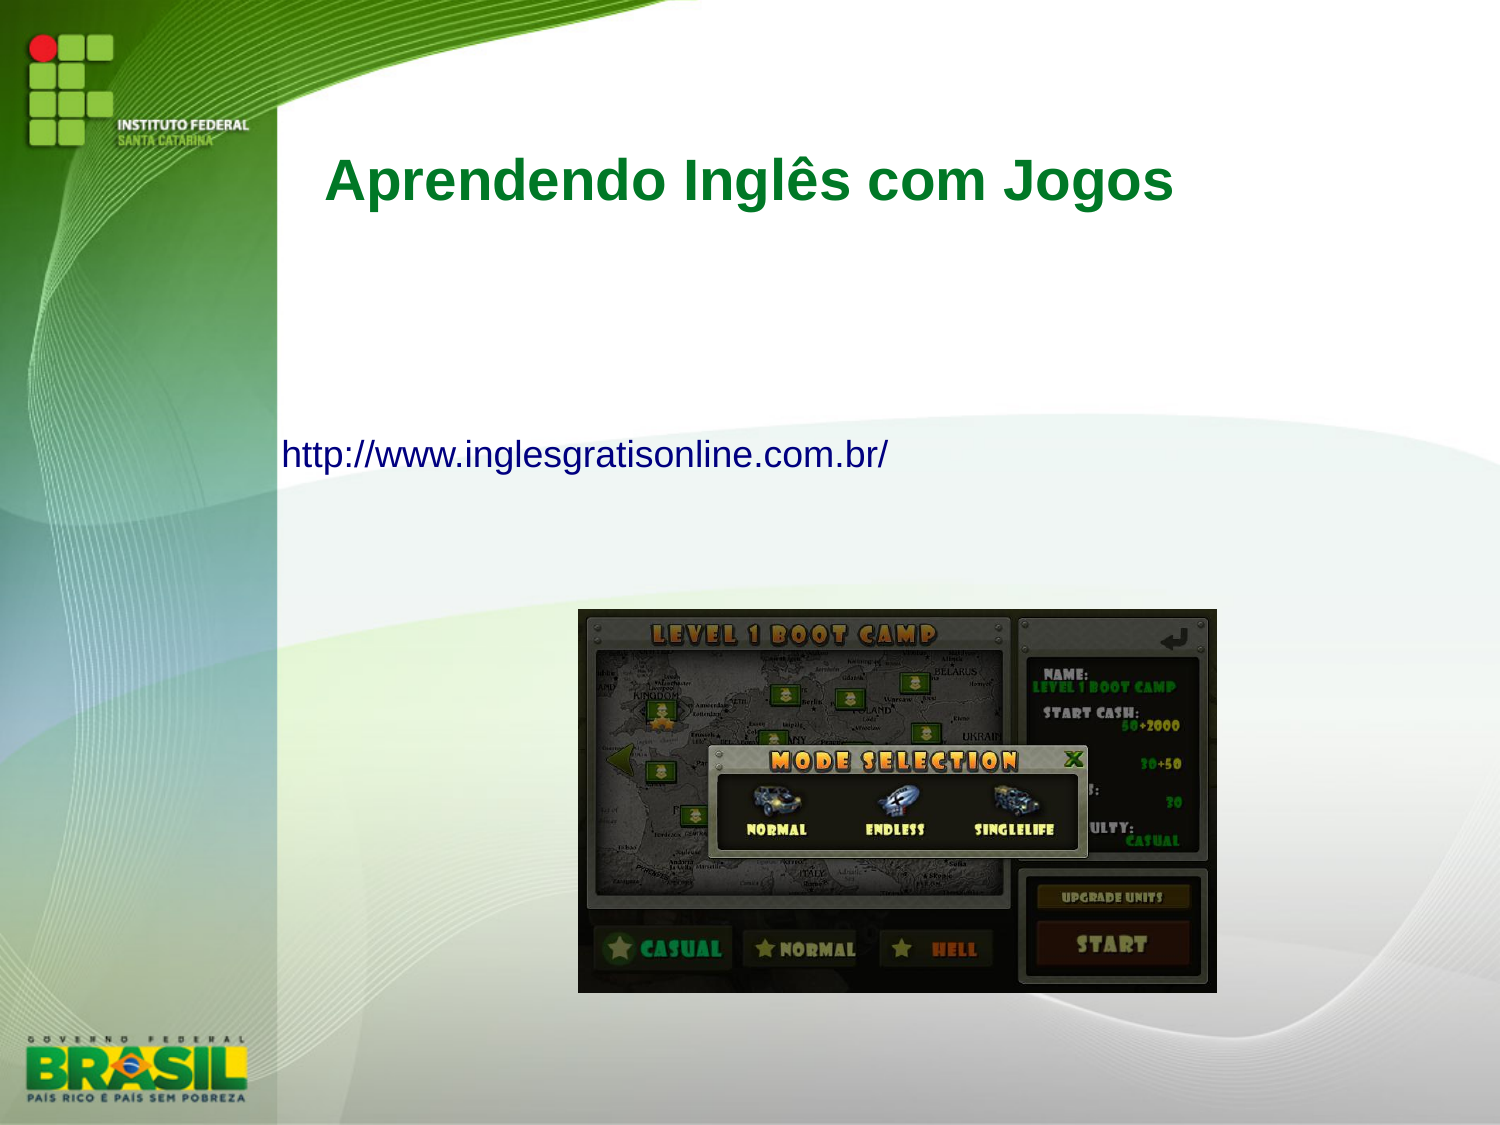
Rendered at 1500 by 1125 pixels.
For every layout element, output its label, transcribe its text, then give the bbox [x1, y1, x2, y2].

list http://www.inglesgratisonline.com.br/ [281, 295, 1384, 567]
list [304, 271, 1395, 916]
picture [0, 0, 1500, 1125]
title Aprendendo Inglês com Jogos [75, 82, 1425, 271]
title [75, 44, 1425, 82]
